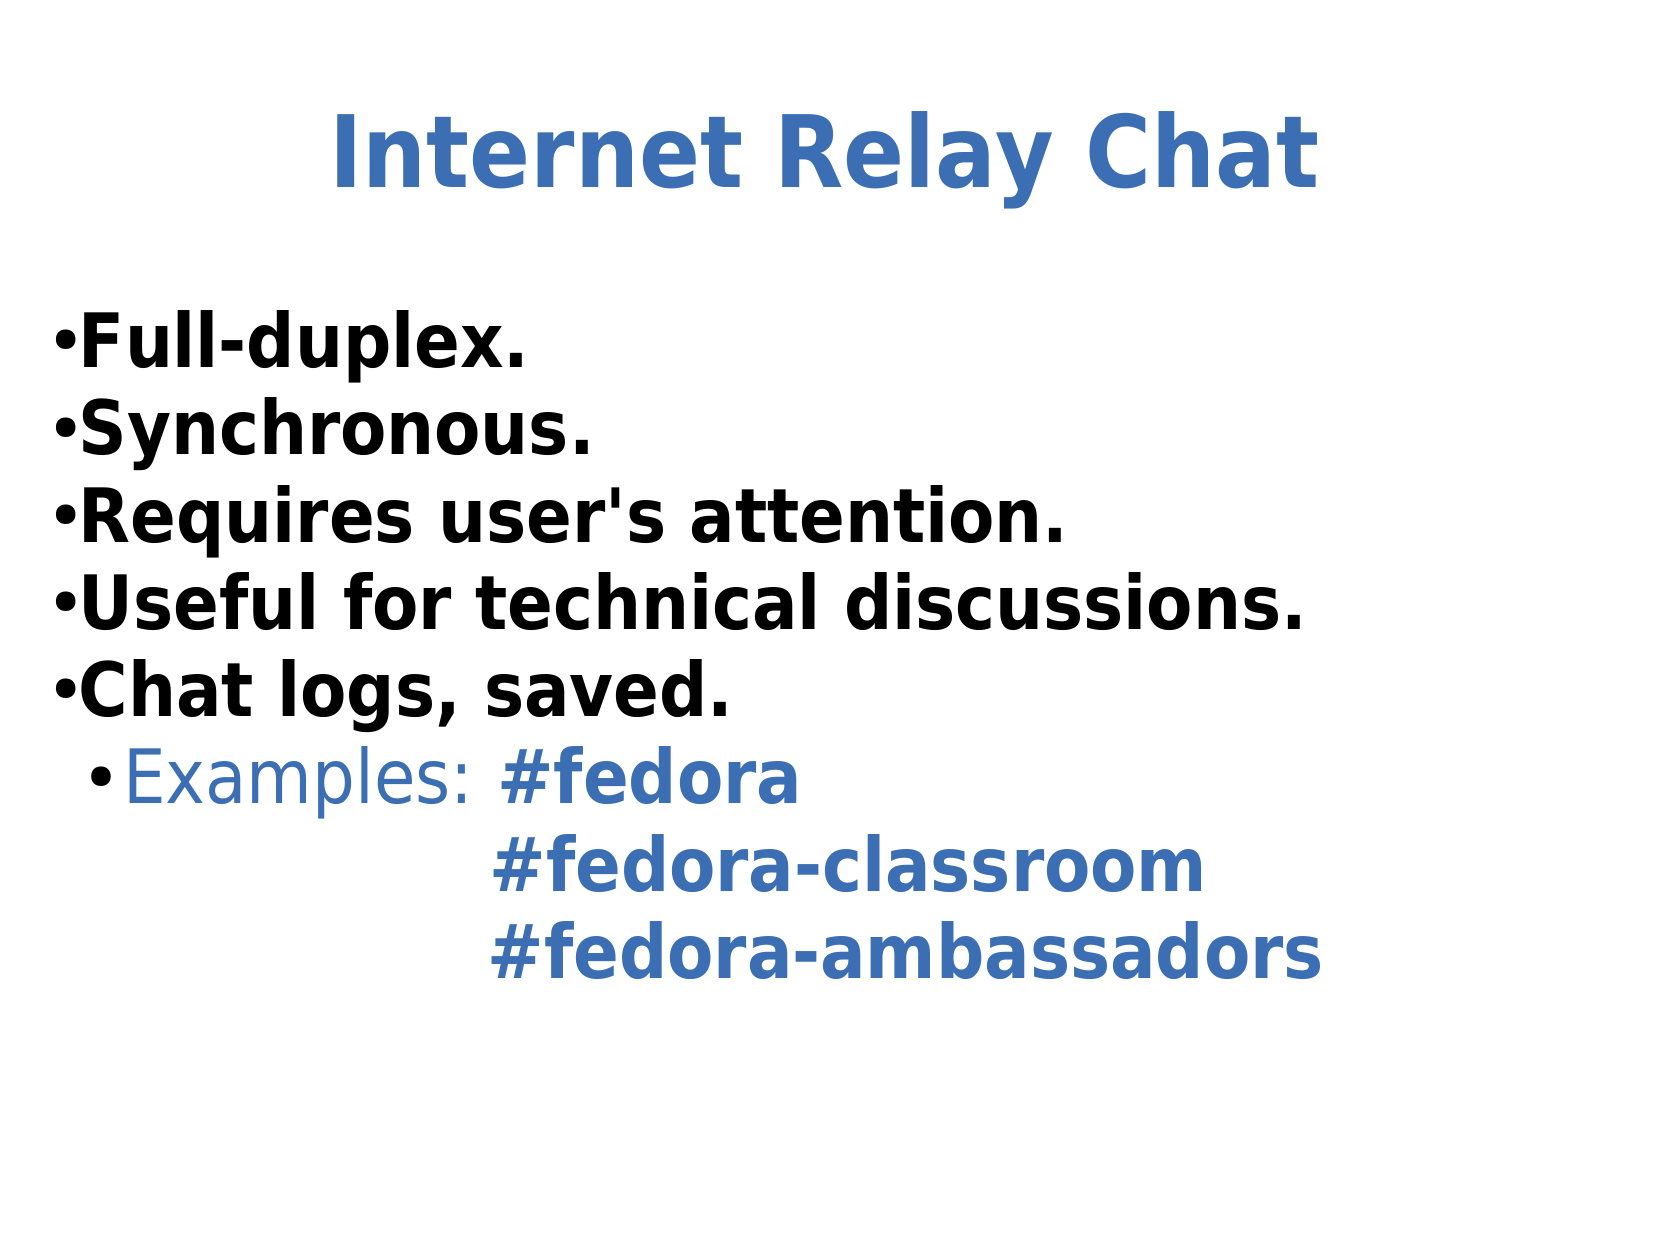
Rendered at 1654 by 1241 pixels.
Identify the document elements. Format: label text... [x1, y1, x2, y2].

text_box Internet Relay Chat Full-duplex. Synchronous. Requires user's attention. Useful for technical discussions. Chat logs, saved. Examples: #fedora #fedora-classroom #fedora-ambassadors [37, 87, 1613, 1007]
